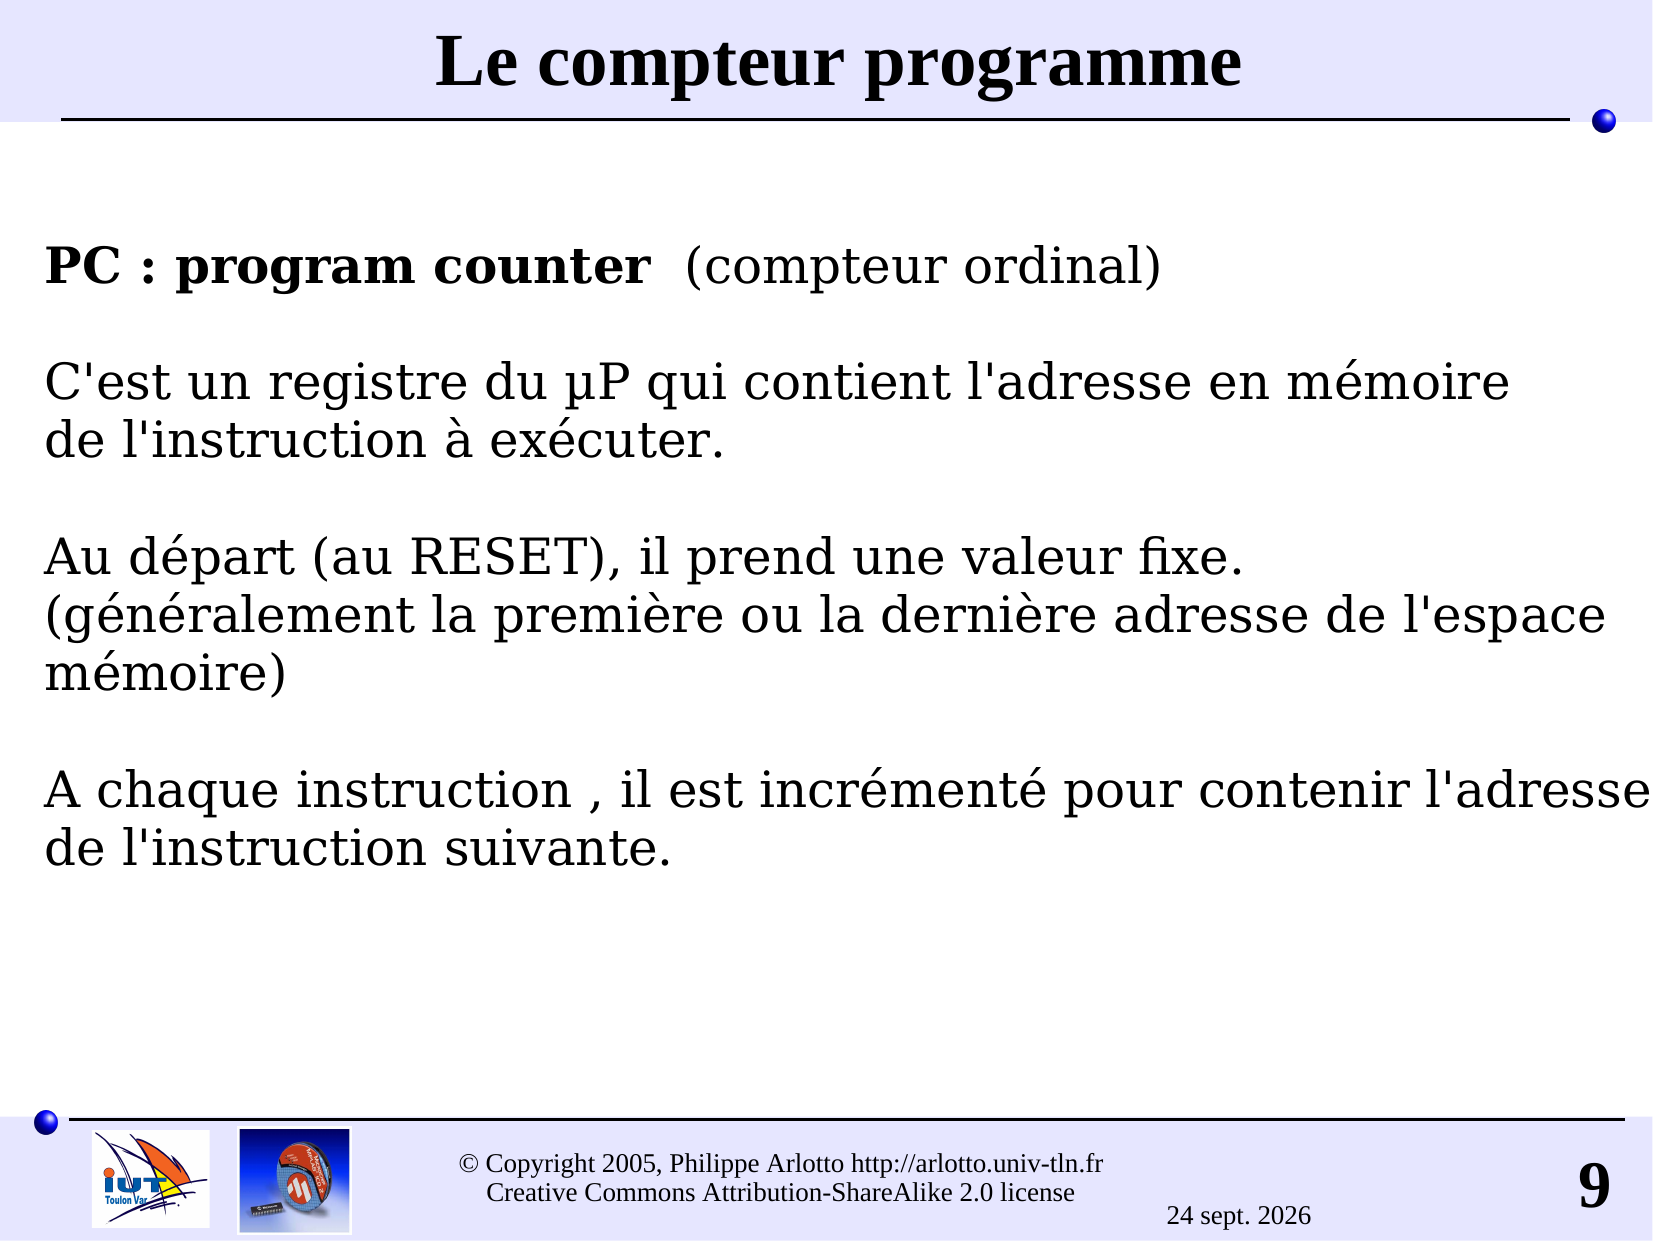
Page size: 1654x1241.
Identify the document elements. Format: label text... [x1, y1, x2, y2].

picture [237, 1126, 352, 1235]
title Le compteur programme [95, 14, 1585, 107]
text_box PC : program counter (compteur ordinal) C'est un registre du µP qui contient l'adresse en mémoire de l'instruction à exécuter. Au départ (au RESET), il prend une valeur fixe. (généralement la première ou la dernière adresse de l'espace mémoire) A chaque instruction , il est incrémenté pour contenir l'adresse de l'instruction suivante. [44, 236, 1653, 994]
